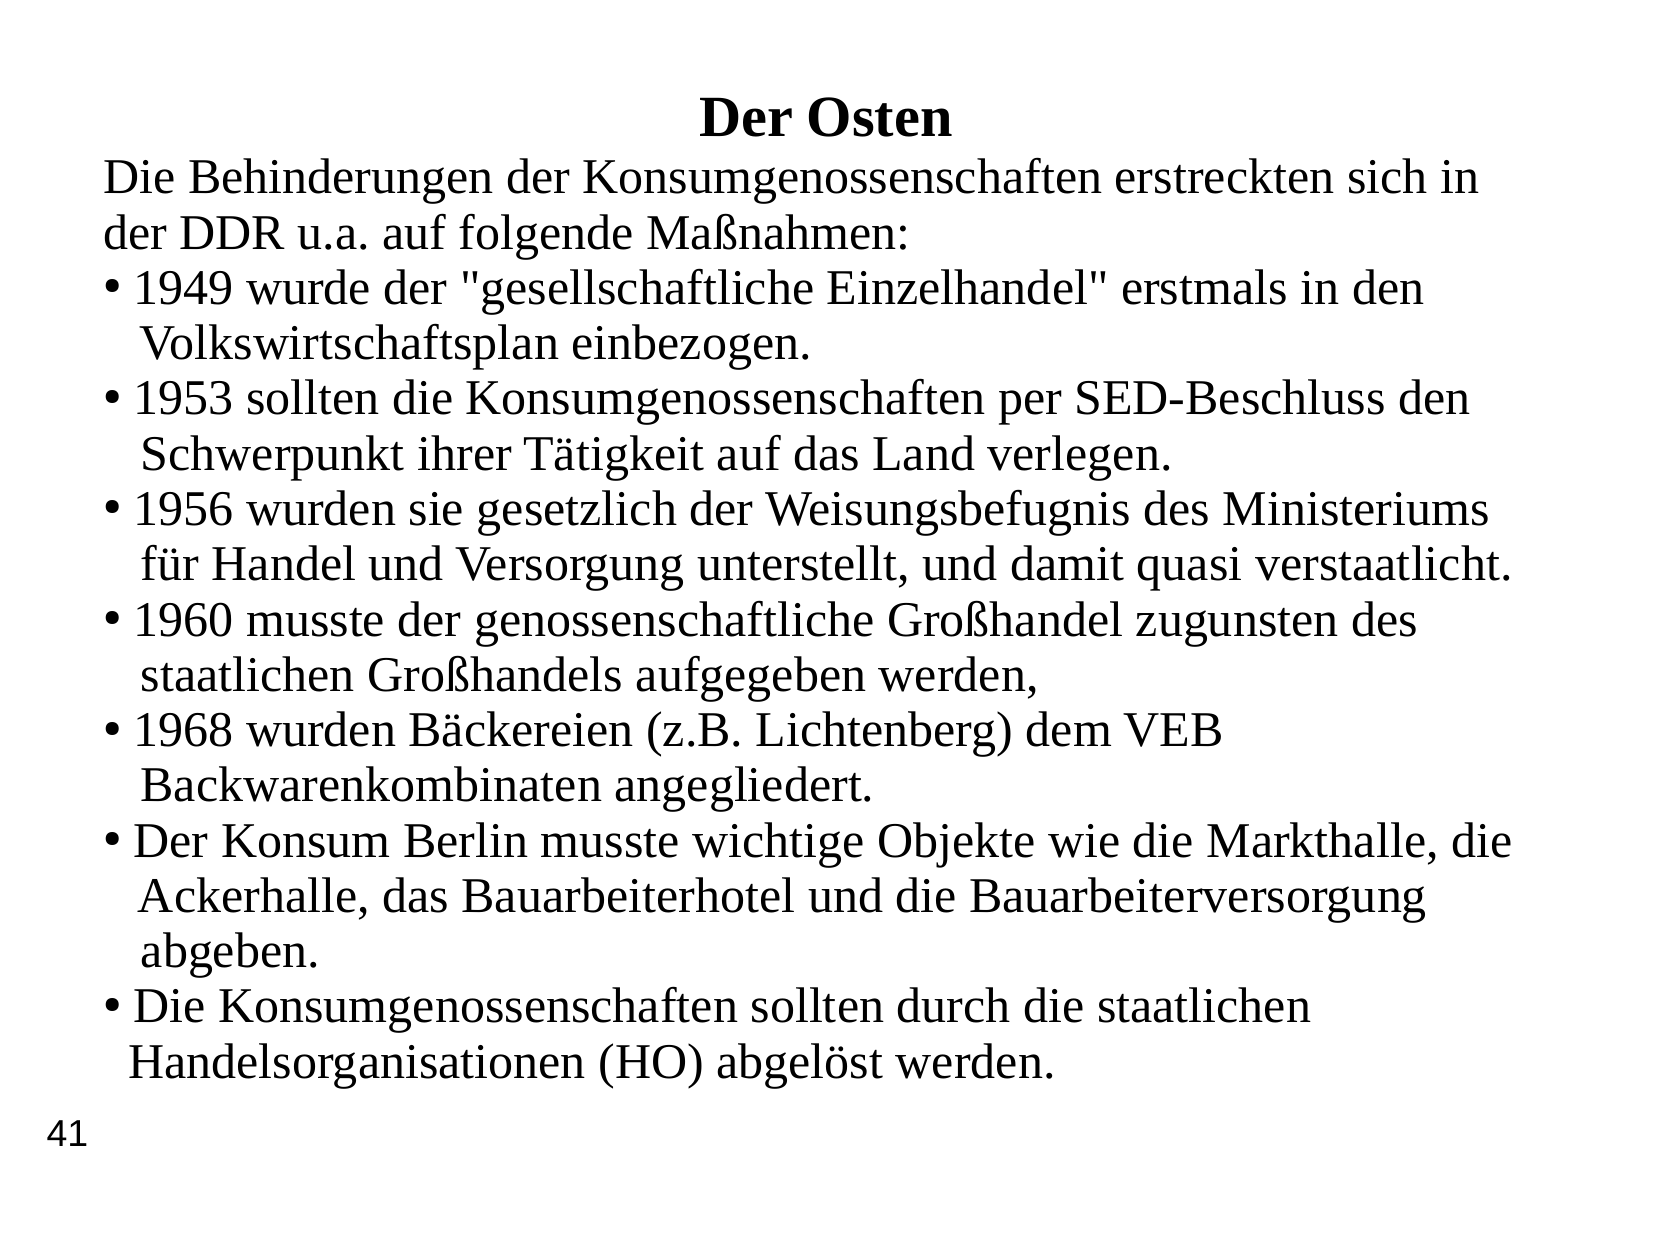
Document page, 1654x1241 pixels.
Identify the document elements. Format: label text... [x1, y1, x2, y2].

text_box Der Osten Die Behinderungen der Konsumgenossenschaften erstreckten sich in der DDR u.a. auf folgende Maßnahmen: 1949 wurde der "gesellschaftliche Einzelhandel" erstmals in den Volkswirtschaftsplan einbezogen. 1953 sollten die Konsumgenossenschaften per SED-Beschluss den Schwerpunkt ihrer Tätigkeit auf das Land verlegen. 1956 wurden sie gesetzlich der Weisungsbefugnis des Ministeriums für Handel und Versorgung unterstellt, und damit quasi verstaatlicht. 1960 musste der genossenschaftliche Großhandel zugunsten des staatlichen Großhandels aufgegeben werden, 1968 wurden Bäckereien (z.B. Lichtenberg) dem VEB Backwarenkombinaten angegliedert. Der Konsum Berlin musste wichtige Objekte wie die Markthalle, die Ackerhalle, das Bauarbeiterhotel und die Bauarbeiterversorgung abgeben. Die Konsumgenossenschaften sollten durch die staatlichen Handelsorganisationen (HO) abgelöst werden. [88, 77, 1565, 1097]
text_box <Nummer> [31, 1105, 249, 1176]
